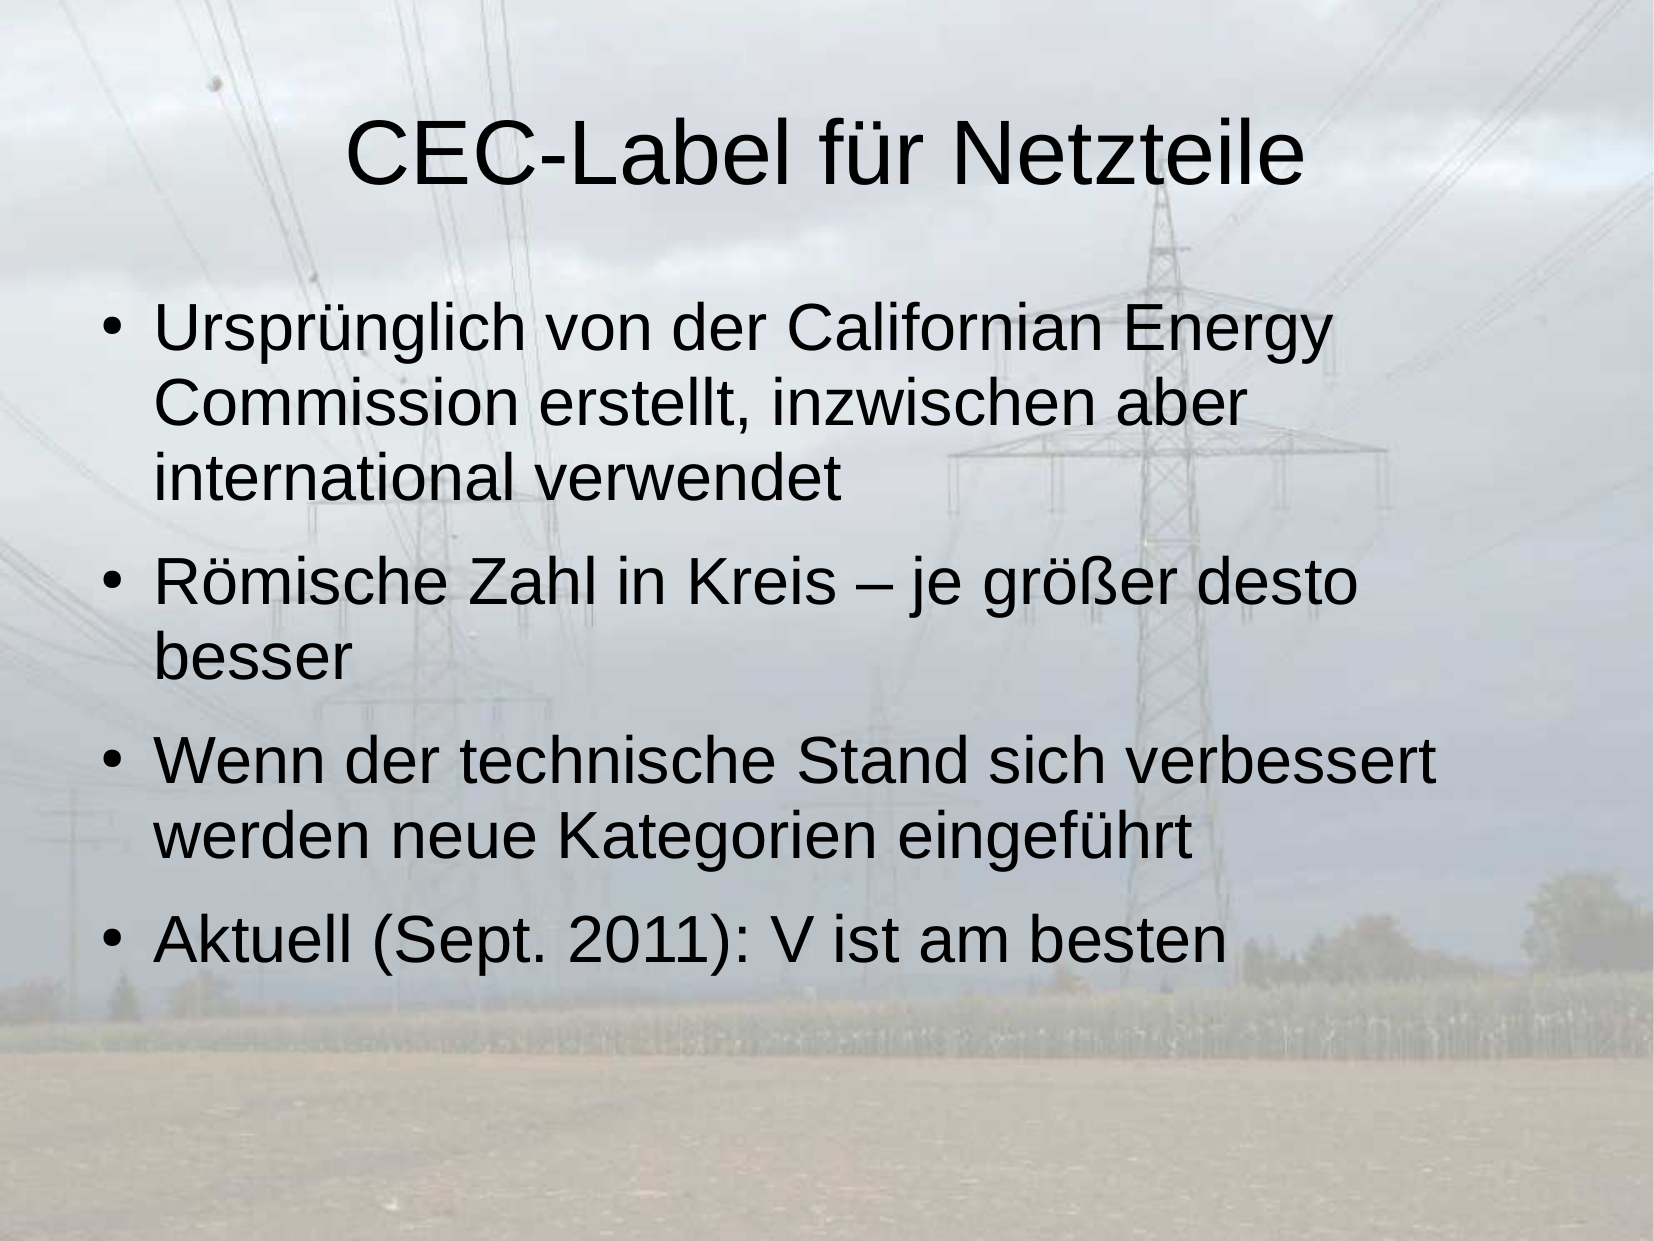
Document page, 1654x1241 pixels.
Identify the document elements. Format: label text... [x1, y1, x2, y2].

title CEC-Label für Netzteile [82, 49, 1571, 257]
list Ursprünglich von der Californian Energy Commission erstellt, inzwischen aber international verwendet Römische Zahl in Kreis – je größer desto besser Wenn der technische Stand sich verbessert werden neue Kategorien eingeführt Aktuell (Sept. 2011): V ist am besten [82, 290, 1571, 1109]
picture [0, 0, 1654, 1241]
